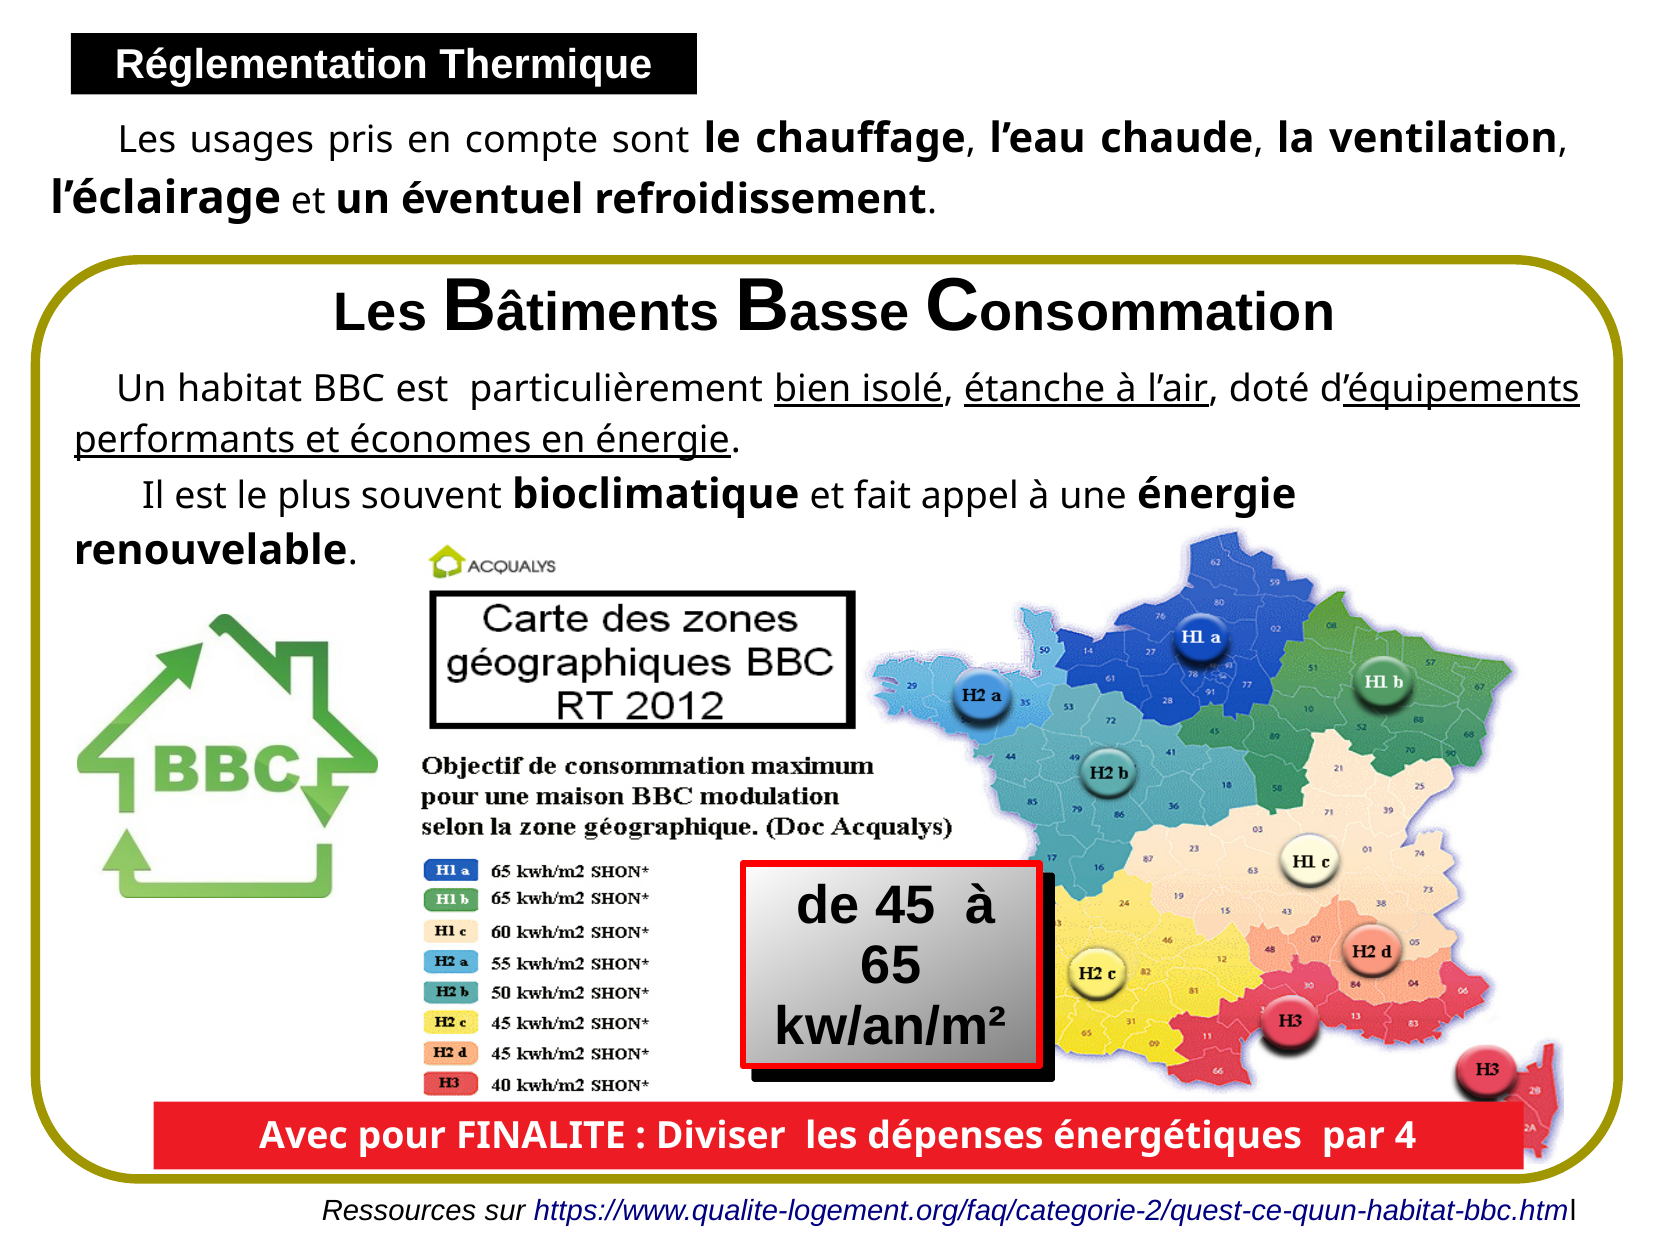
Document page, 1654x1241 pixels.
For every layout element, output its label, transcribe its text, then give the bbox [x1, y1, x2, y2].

text_box Réglementation Thermique [70, 33, 697, 95]
picture [77, 614, 378, 898]
text_box Les usages pris en compte sont le chauffage, l’eau chaude, la ventilation, l’éclairage et un éventuel refroidissement. [35, 100, 1583, 238]
text_box Ressources sur https://www.qualite-logement.org/faq/categorie-2/quest-ce-quun-habitat-bbc.html [307, 1178, 1630, 1241]
text_box de 45 à 65 kw/an/m² [742, 863, 1040, 1067]
text_box Les Bâtiments Basse Consommation [318, 265, 1371, 353]
text_box Un habitat BBC est particulièrement bien isolé, étanche à l’air, doté d’équipements performants et économes en énergie. Il est le plus souvent bioclimatique et fait appel à une énergie renouvelable. [59, 353, 1595, 532]
picture [413, 532, 1564, 1164]
text_box Avec pour FINALITE : Diviser les dépenses énergétiques par 4 [153, 1101, 1524, 1170]
